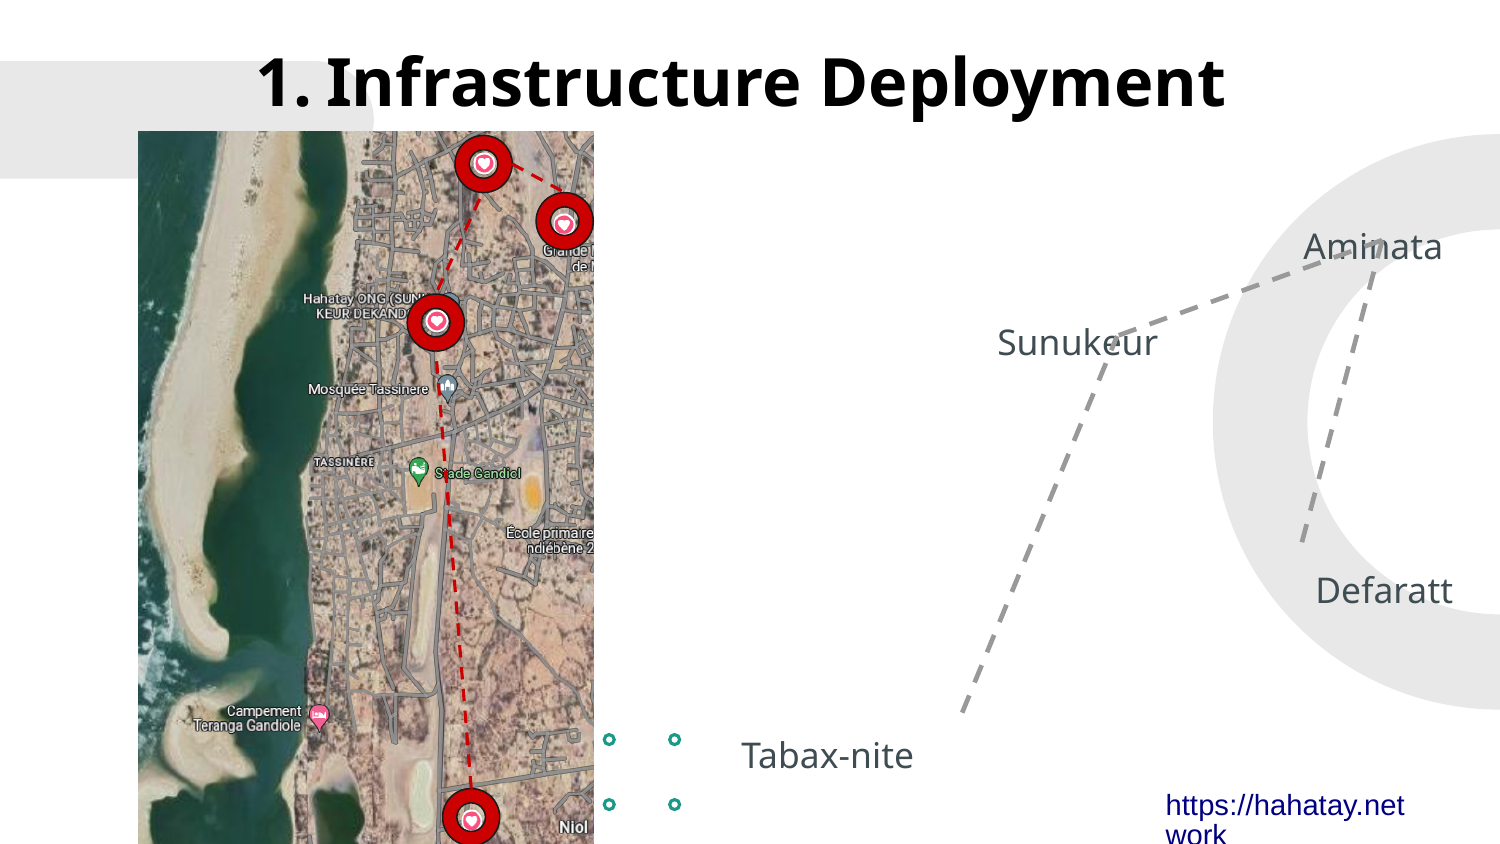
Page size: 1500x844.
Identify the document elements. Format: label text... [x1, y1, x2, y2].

picture [551, 207, 578, 235]
text_box [536, 192, 594, 250]
text_box Infrastructure Deployment [106, 24, 1373, 119]
text_box [407, 294, 465, 352]
text_box [442, 788, 500, 844]
text_box Sunukeur [982, 262, 1252, 378]
picture [457, 803, 485, 831]
text_box Tabax-nite [726, 676, 963, 792]
text_box Aminata [1288, 166, 1477, 282]
picture [138, 131, 594, 844]
text_box Defaratt [1300, 511, 1500, 627]
text_box [455, 135, 513, 193]
